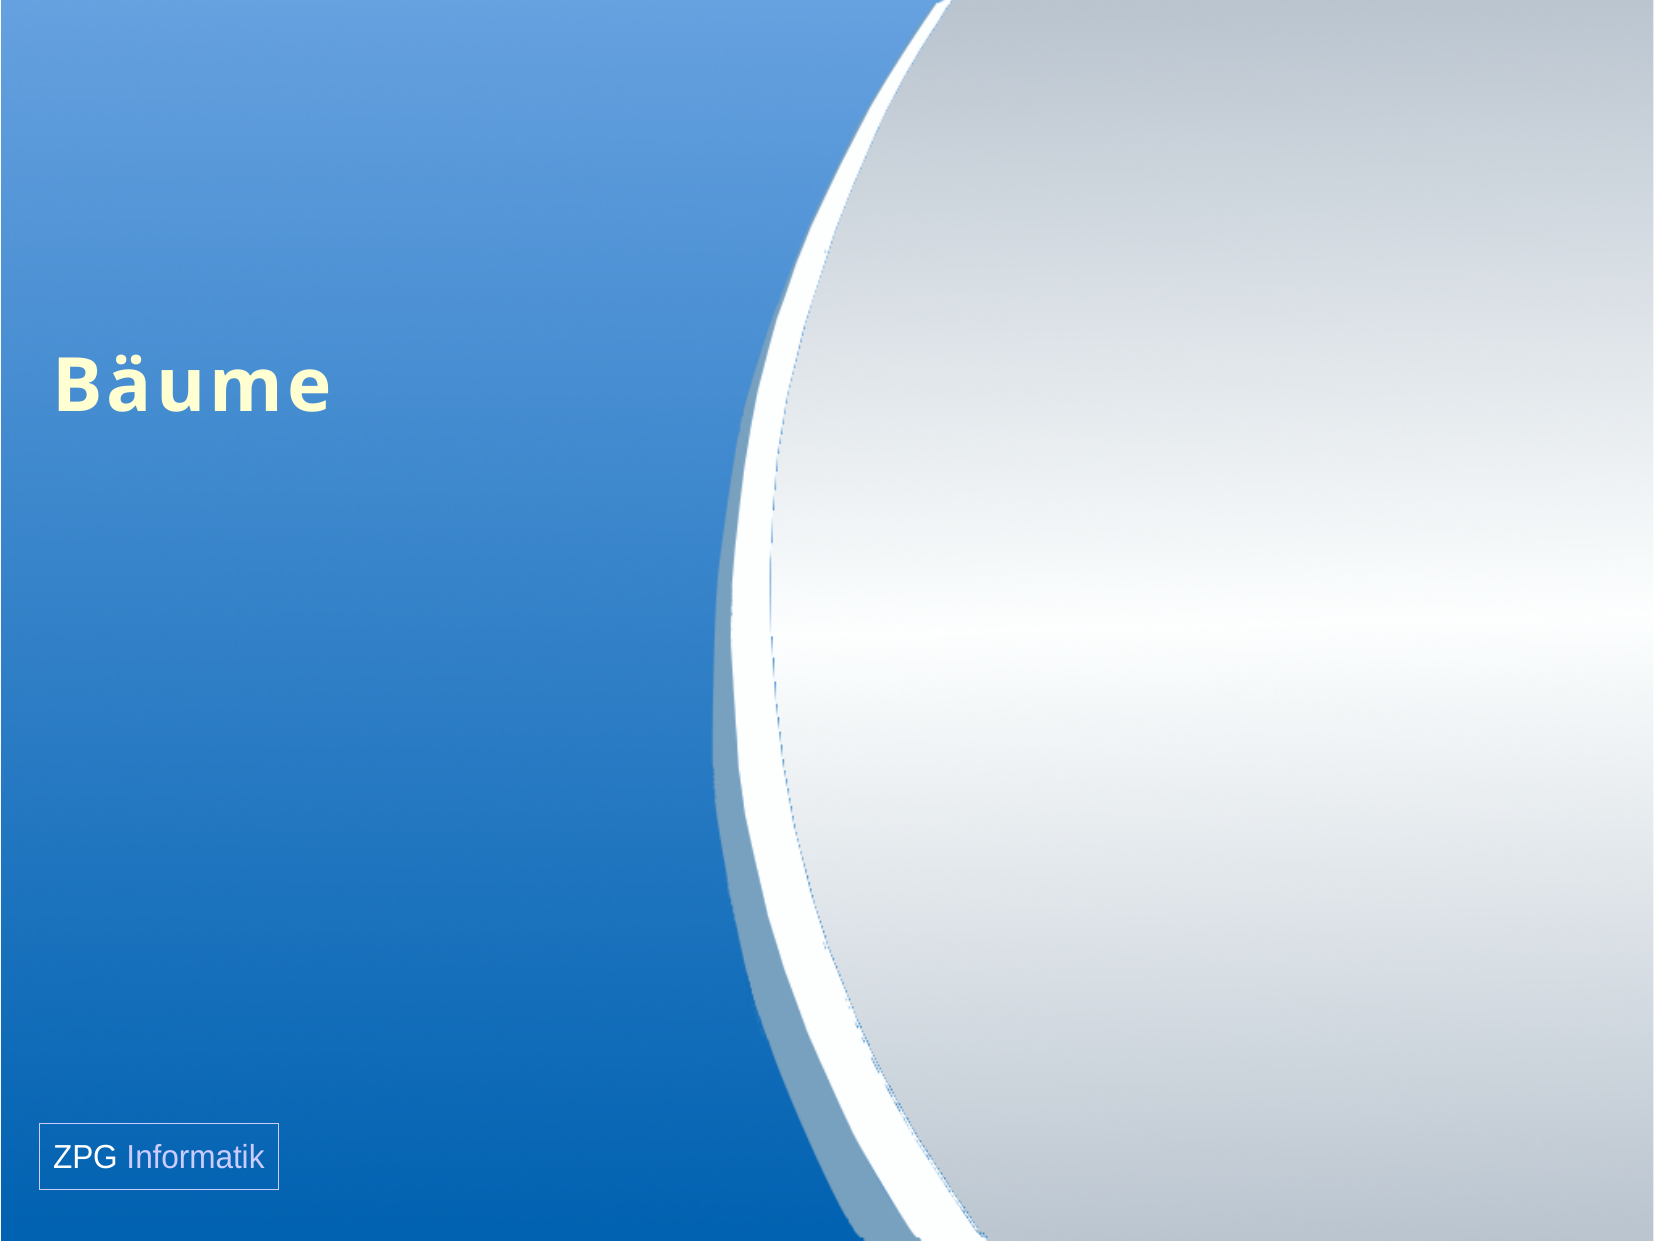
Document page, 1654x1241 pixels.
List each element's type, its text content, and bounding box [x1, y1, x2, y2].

picture [1, 0, 1654, 1241]
text_box ZPG Informatik [39, 1123, 279, 1190]
text_box Bäume [37, 323, 780, 610]
